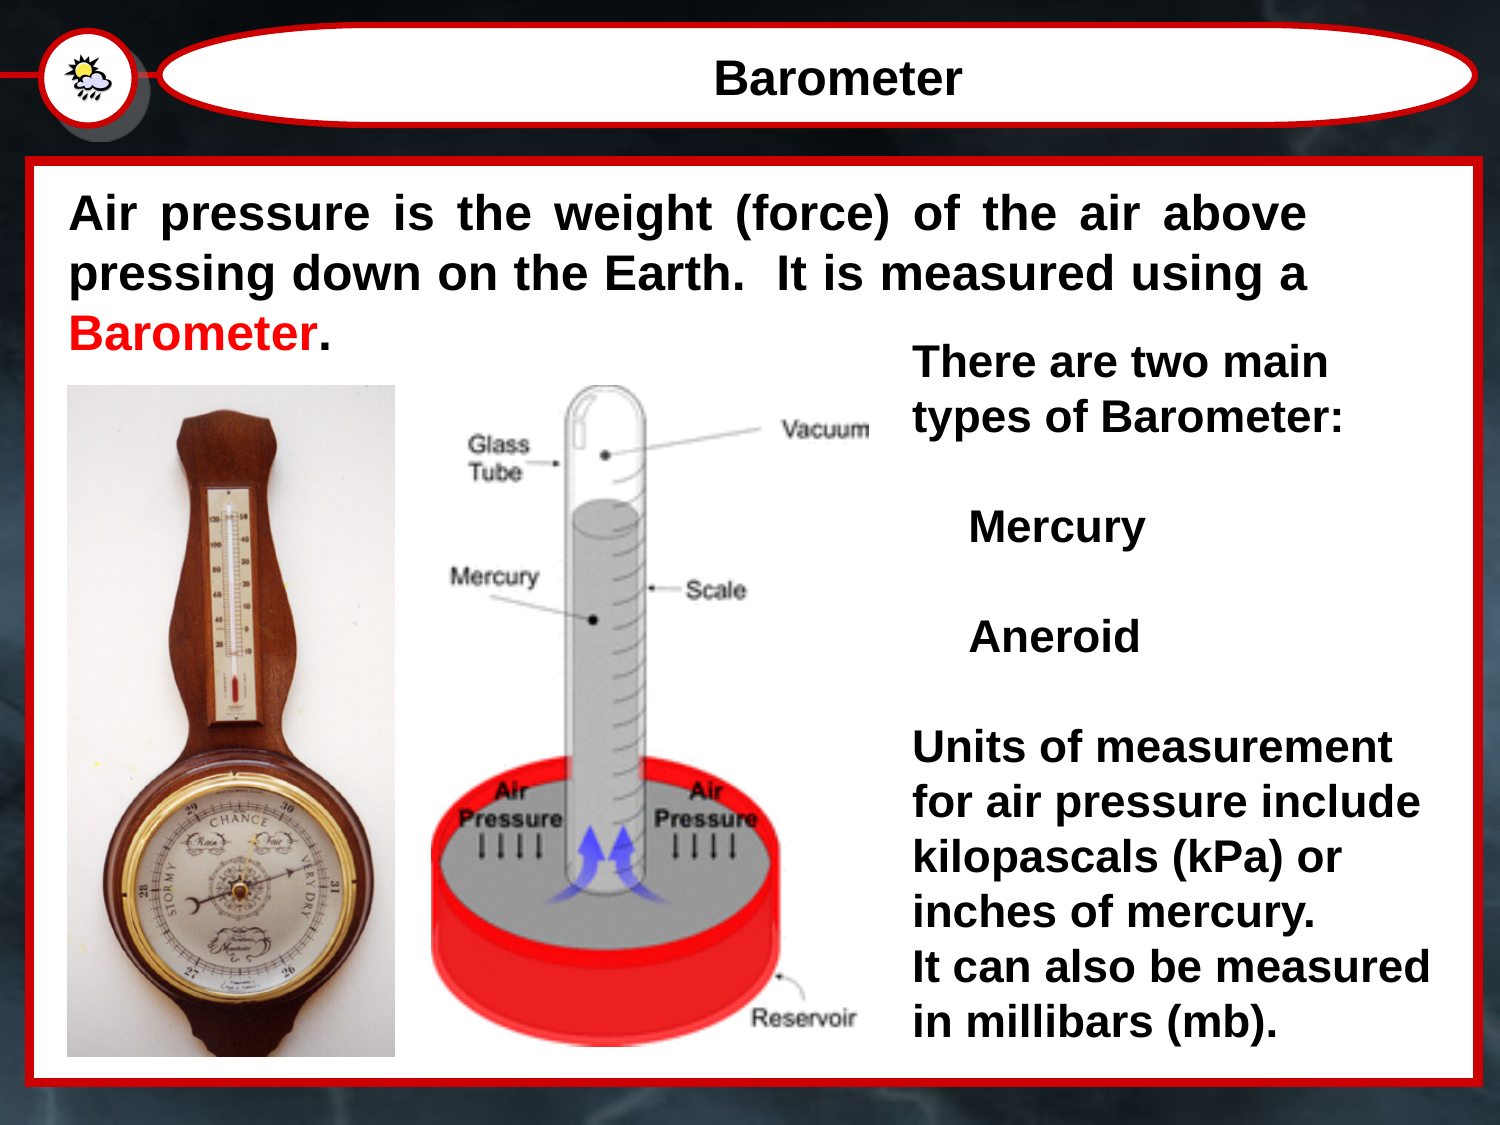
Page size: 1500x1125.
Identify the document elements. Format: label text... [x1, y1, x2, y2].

text_box There are two main types of Barometer: Mercury Aneroid Units of measurement for air pressure include kilopascals (kPa) or inches of mercury. It can also be measured in millibars (mb). [897, 324, 1459, 1062]
picture [431, 385, 869, 1047]
text_box [41, 30, 135, 126]
text_box Air pressure is the weight (force) of the air above pressing down on the Earth. It is measured using a Barometer. [53, 172, 1459, 370]
text_box Barometer [289, 37, 1388, 113]
text_box [29, 161, 1478, 1082]
picture [64, 54, 112, 102]
picture [67, 385, 395, 1057]
text_box [159, 24, 1475, 125]
